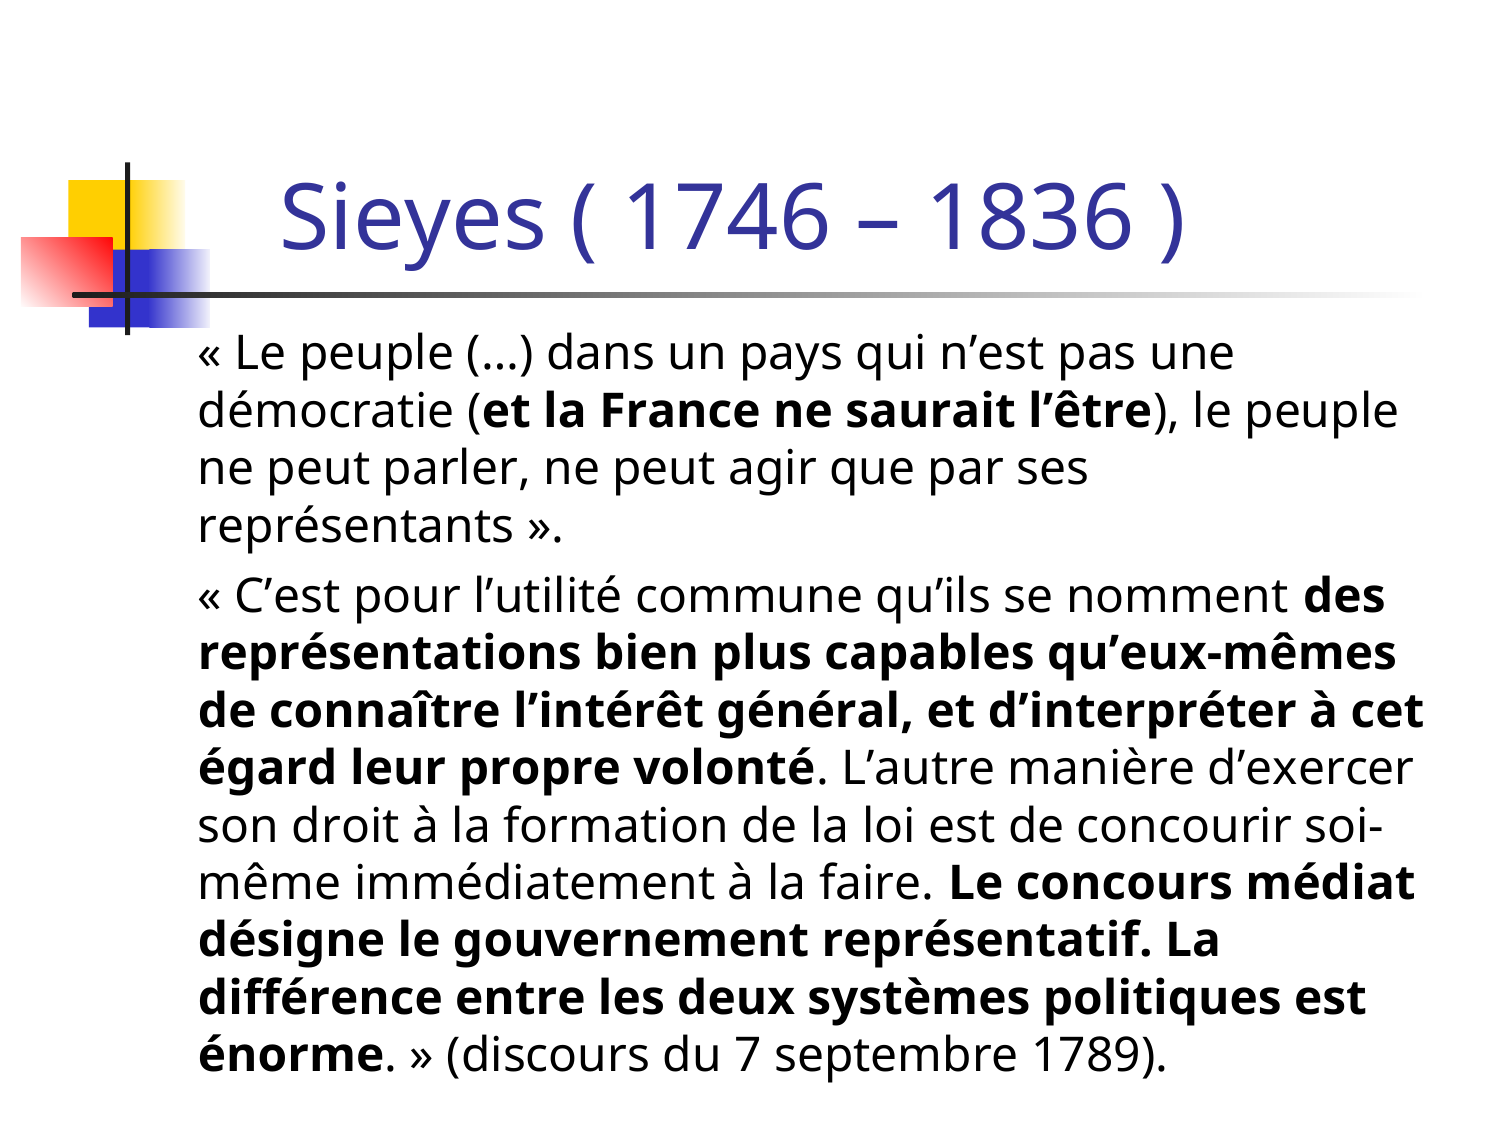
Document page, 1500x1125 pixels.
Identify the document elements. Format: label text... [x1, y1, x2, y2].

text_box Sieyes ( 1746 – 1836 ) [188, 35, 1468, 276]
text_box « Le peuple (…) dans un pays qui n’est pas une démocratie (et la France ne saurait l’être), le peuple ne peut parler, ne peut agir que par ses représentants ». « C’est pour l’utilité commune qu’ils se nomment des représentations bien plus capables qu’eux-mêmes de connaître l’intérêt général, et d’interpréter à cet égard leur propre volonté. L’autre manière d’exercer son droit à la formation de la loi est de concourir soi-même immédiatement à la faire. Le concours médiat désigne le gouvernement représentatif. La différence entre les deux systèmes politiques est énorme. » (discours du 7 septembre 1789). [183, 314, 1459, 1090]
